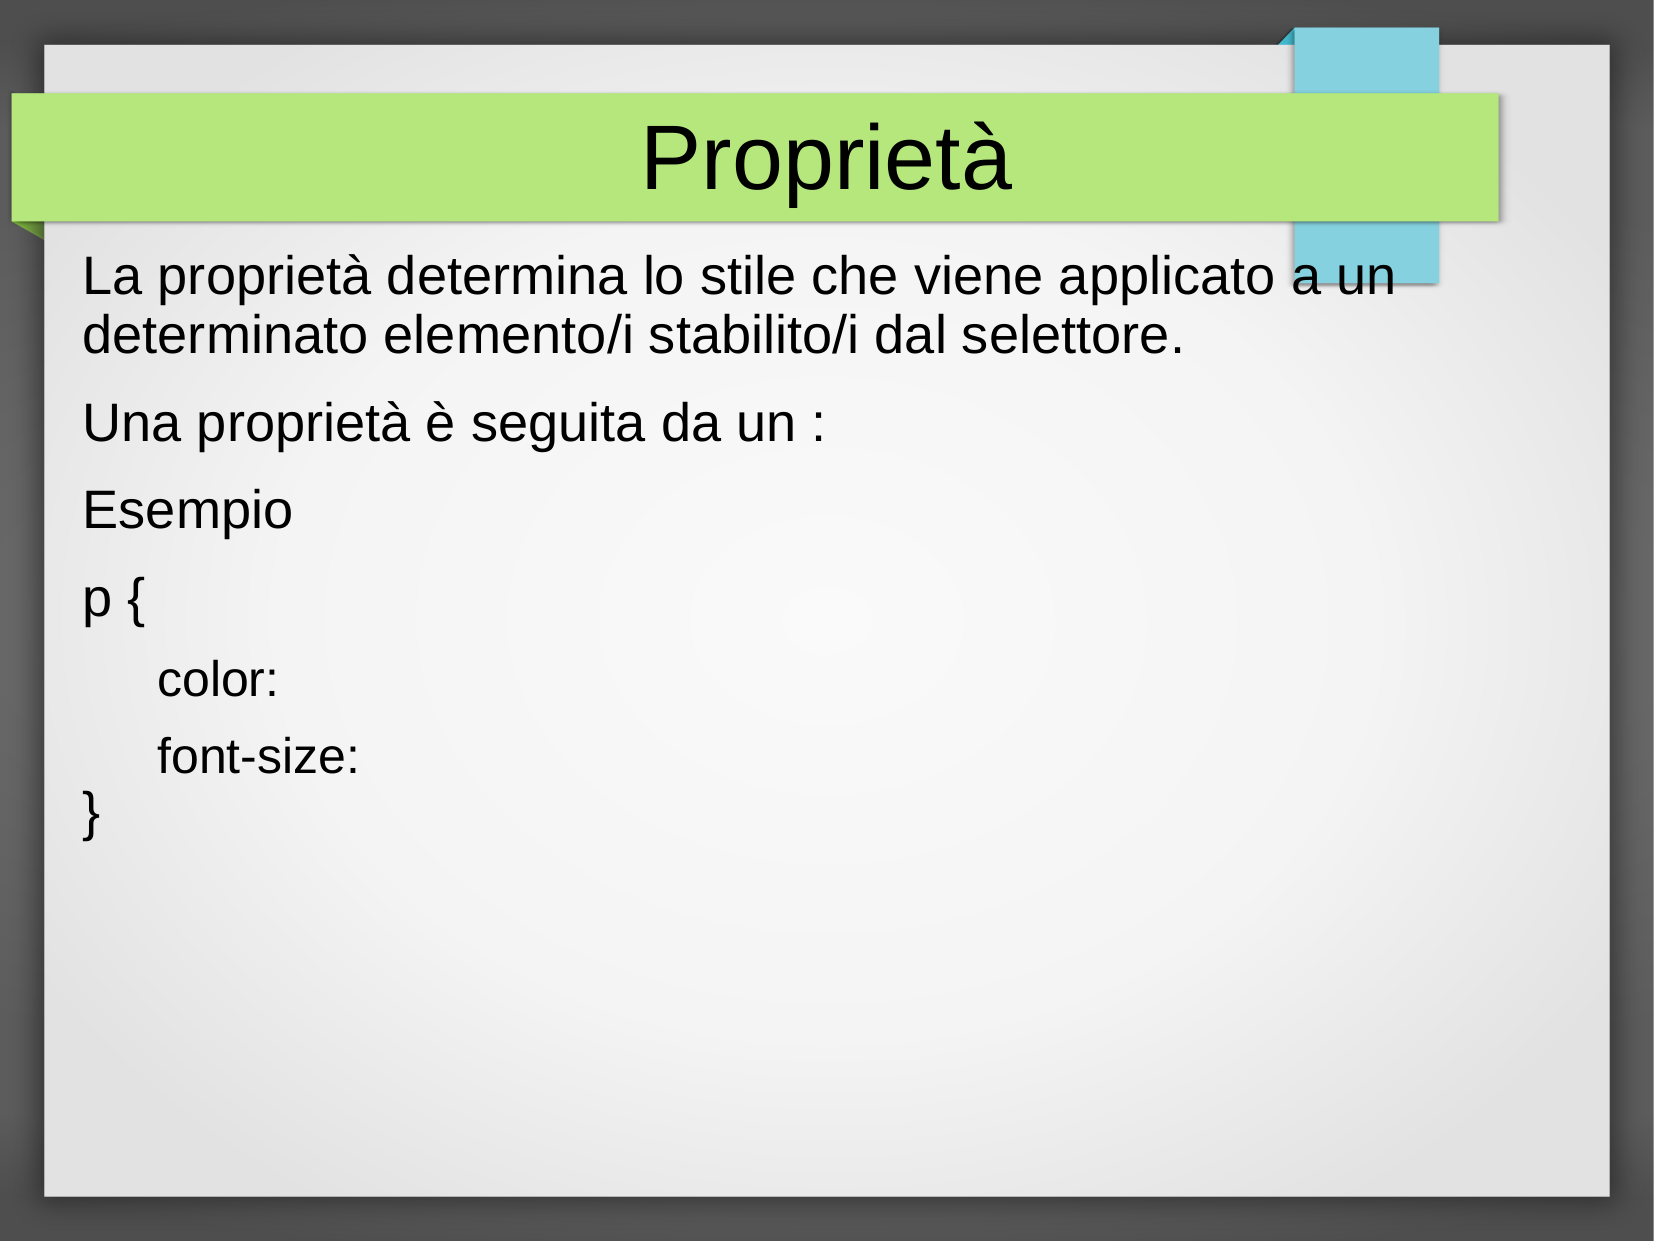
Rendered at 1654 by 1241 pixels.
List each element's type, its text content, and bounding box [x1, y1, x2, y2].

title Proprietà [82, 49, 1571, 247]
picture [0, 0, 1654, 1241]
list La proprietà determina lo stile che viene applicato a un determinato elemento/i stabilito/i dal selettore. Una proprietà è seguita da un : Esempio p { color: font-size: } [82, 247, 1571, 1152]
